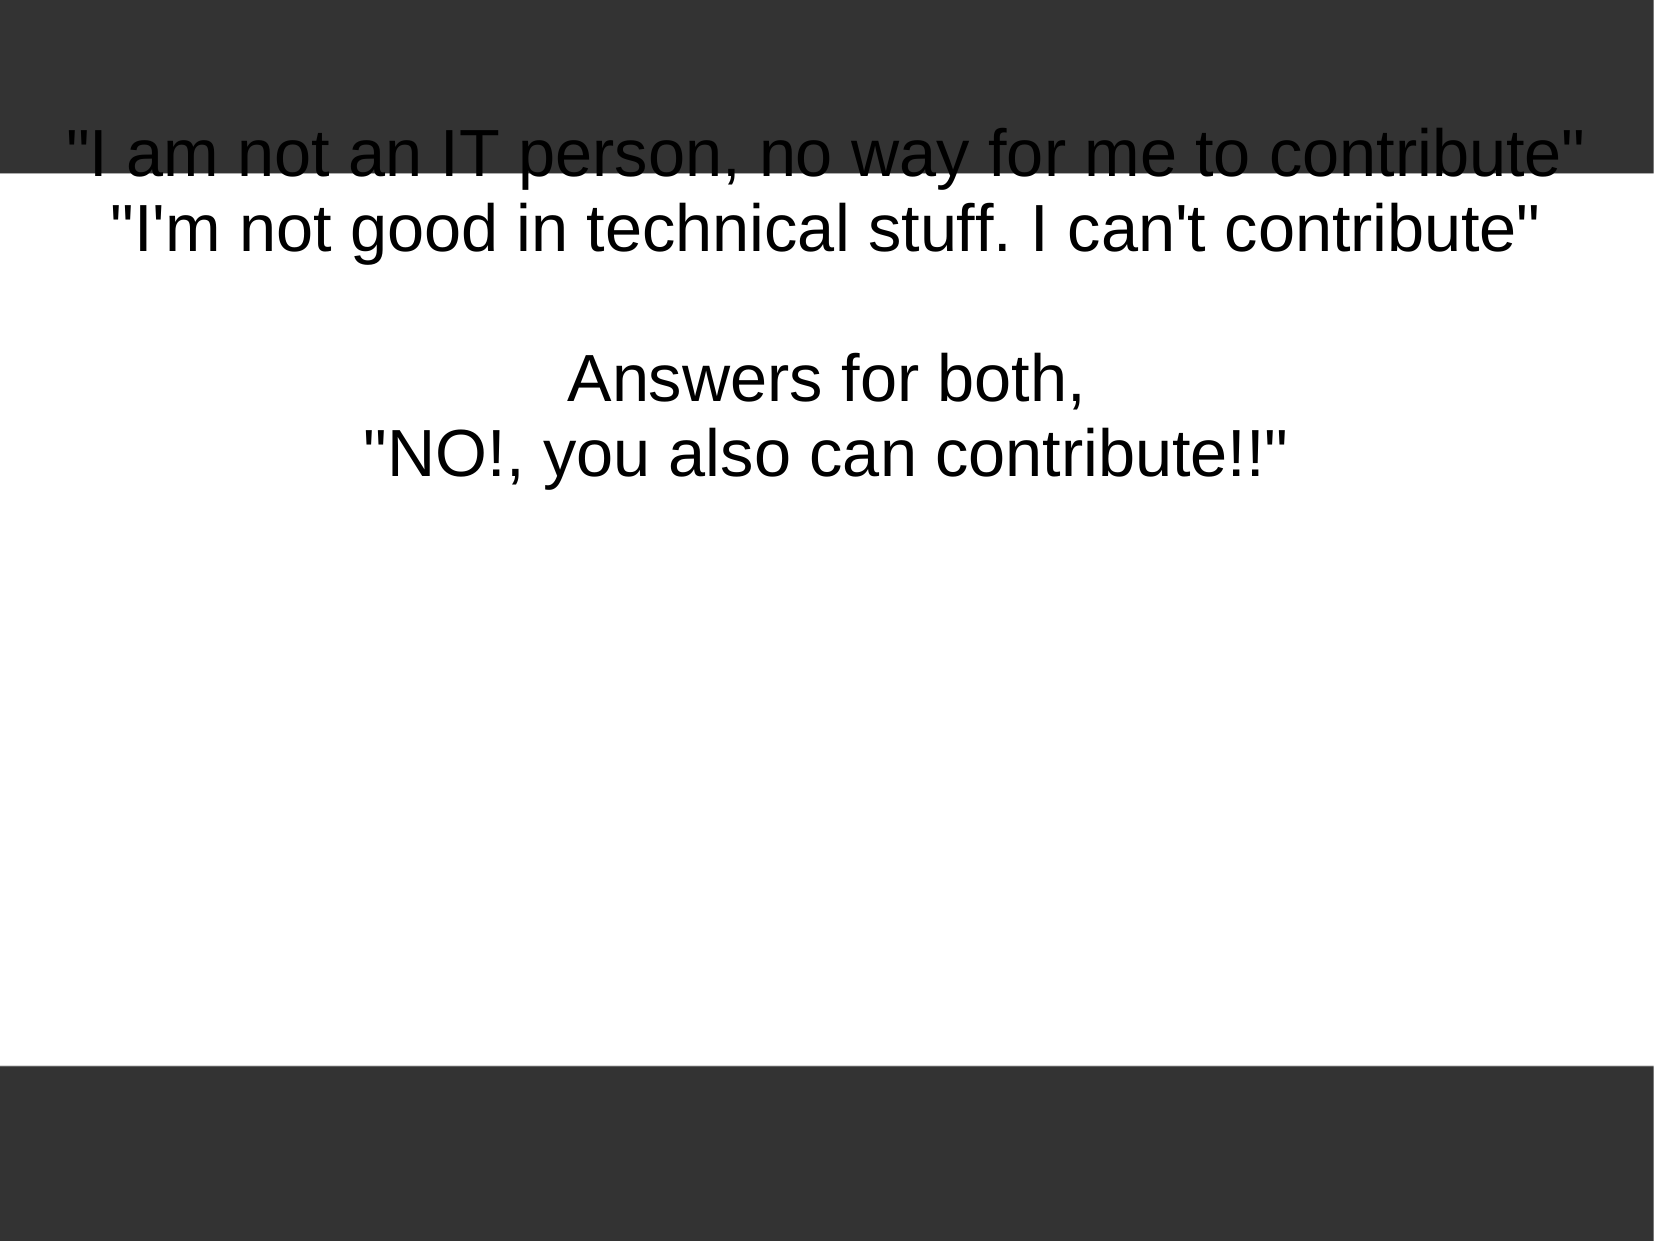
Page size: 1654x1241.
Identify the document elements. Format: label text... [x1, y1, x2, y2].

picture [0, 0, 1654, 1241]
subtitle "I am not an IT person, no way for me to contribute" "I'm not good in technical stuff. I can't contribute" Answers for both, "NO!, you also can contribute!!" [29, 36, 1625, 1027]
